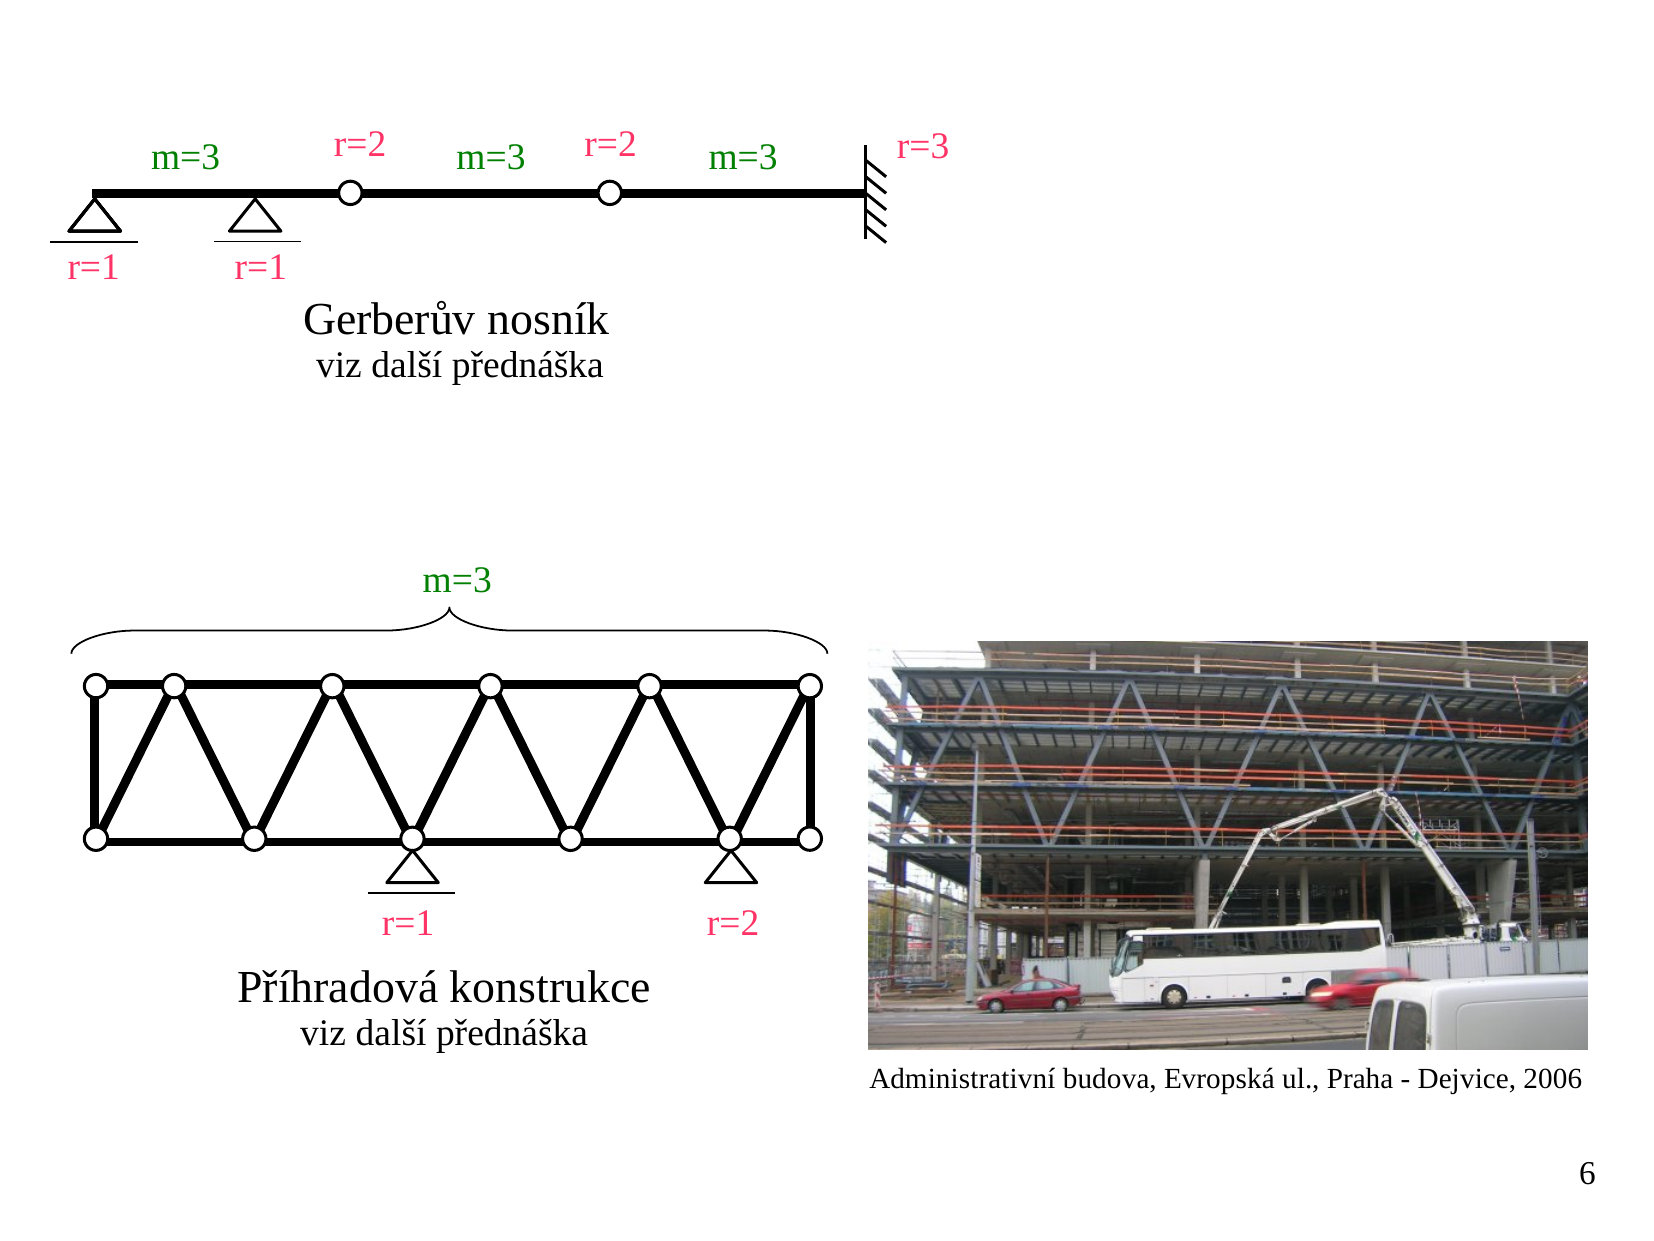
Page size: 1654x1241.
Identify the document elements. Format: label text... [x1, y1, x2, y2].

text_box [798, 674, 822, 698]
text_box [717, 827, 742, 851]
text_box m=3 [693, 128, 797, 189]
text_box m=3 [441, 128, 545, 189]
text_box r=1 [367, 894, 470, 955]
text_box r=2 [319, 116, 422, 177]
text_box [84, 827, 108, 851]
text_box [598, 181, 622, 205]
text_box Příhradová konstrukce viz další přednáška [204, 953, 684, 1070]
text_box r=3 [882, 117, 985, 179]
text_box r=1 [219, 238, 323, 300]
text_box [84, 674, 108, 698]
text_box m=3 [407, 551, 511, 612]
text_box [798, 826, 822, 851]
text_box [637, 674, 662, 698]
picture [868, 641, 1588, 1050]
text_box [320, 674, 344, 698]
text_box [478, 674, 503, 698]
text_box [558, 827, 583, 851]
text_box r=2 [569, 116, 673, 177]
text_box [162, 674, 186, 698]
text_box r=1 [52, 238, 156, 299]
text_box r=2 [692, 894, 795, 955]
text_box Gerberův nosník viz další přednáška [288, 286, 633, 403]
text_box [400, 827, 425, 851]
text_box m=3 [136, 128, 239, 189]
text_box [242, 827, 266, 851]
text_box [338, 181, 363, 205]
text_box Administrativní budova, Evropská ul., Praha - Dejvice, 2006 [854, 1054, 1604, 1106]
